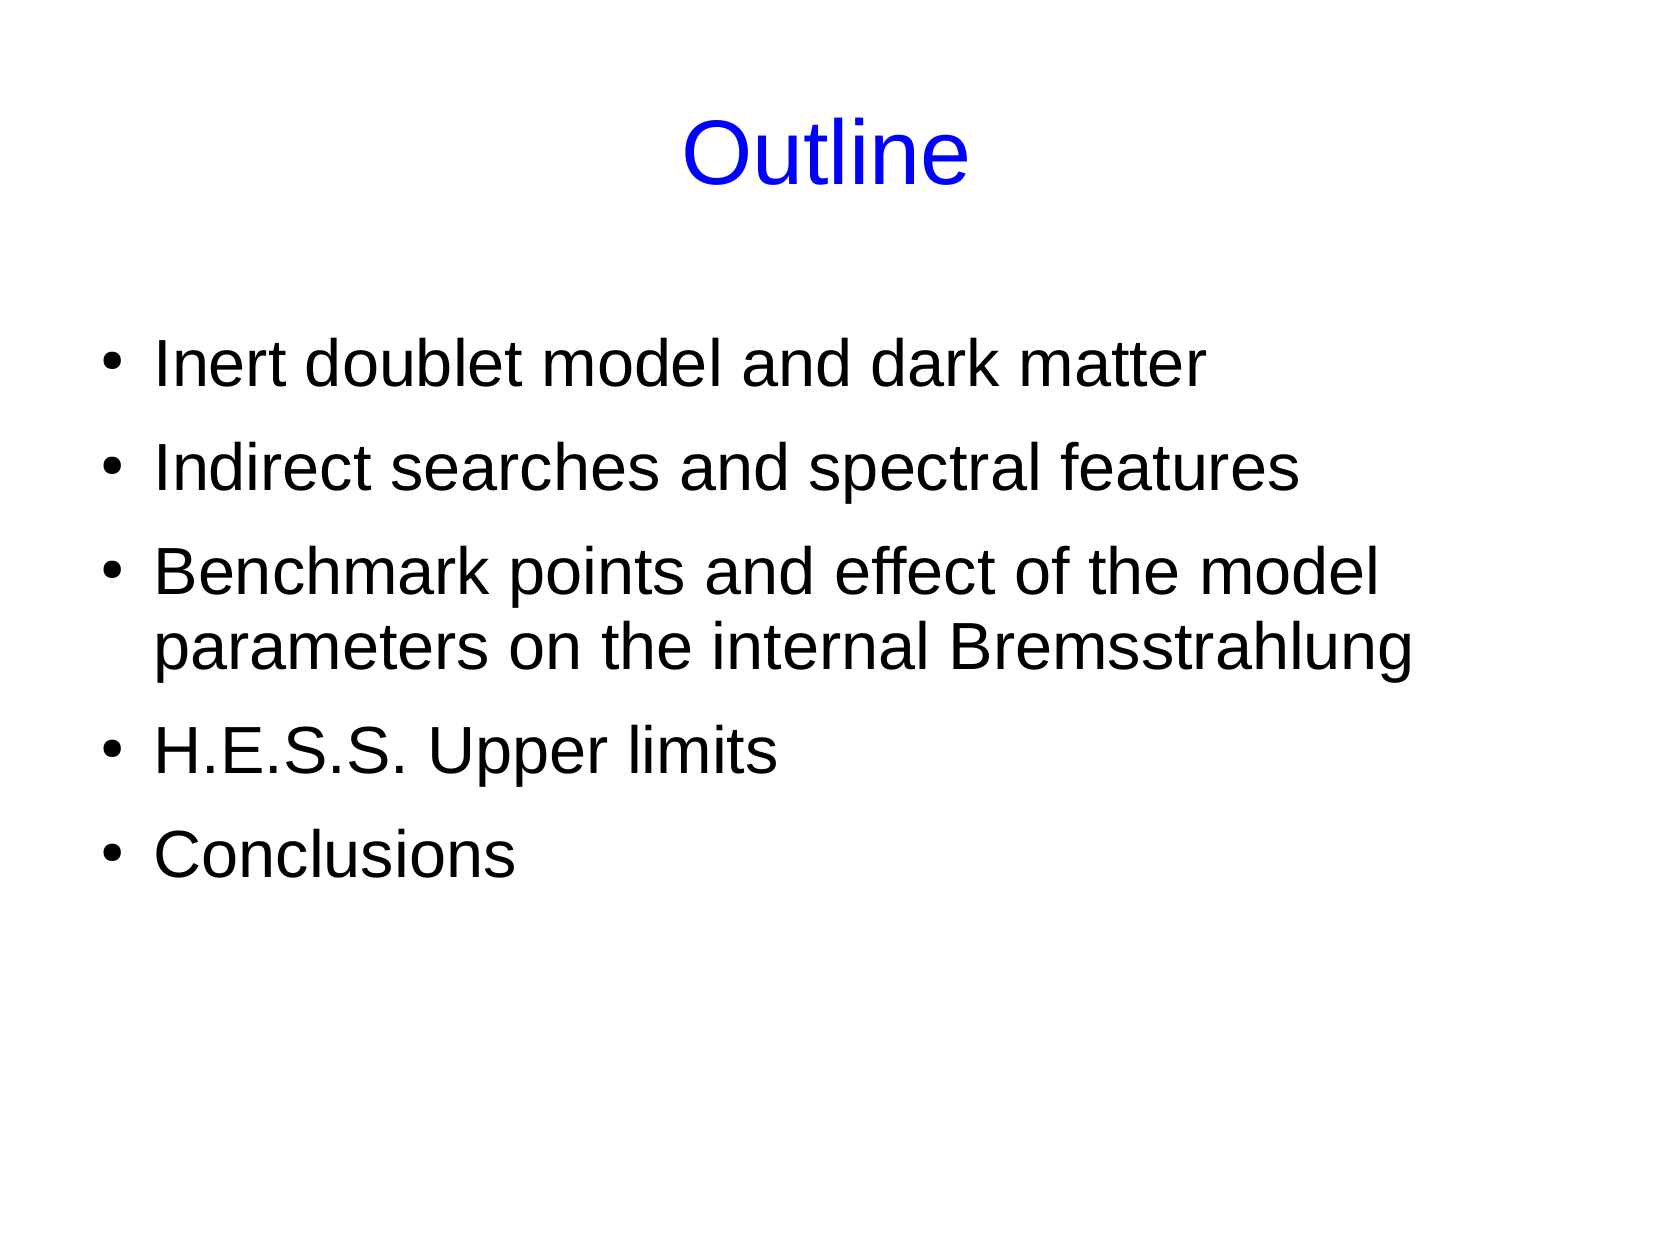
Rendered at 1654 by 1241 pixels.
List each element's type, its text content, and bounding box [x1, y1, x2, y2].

list Inert doublet model and dark matter Indirect searches and spectral features Benchmark points and effect of the model parameters on the internal Bremsstrahlung H.E.S.S. Upper limits Conclusions [82, 325, 1538, 1045]
title Outline [82, 49, 1571, 257]
